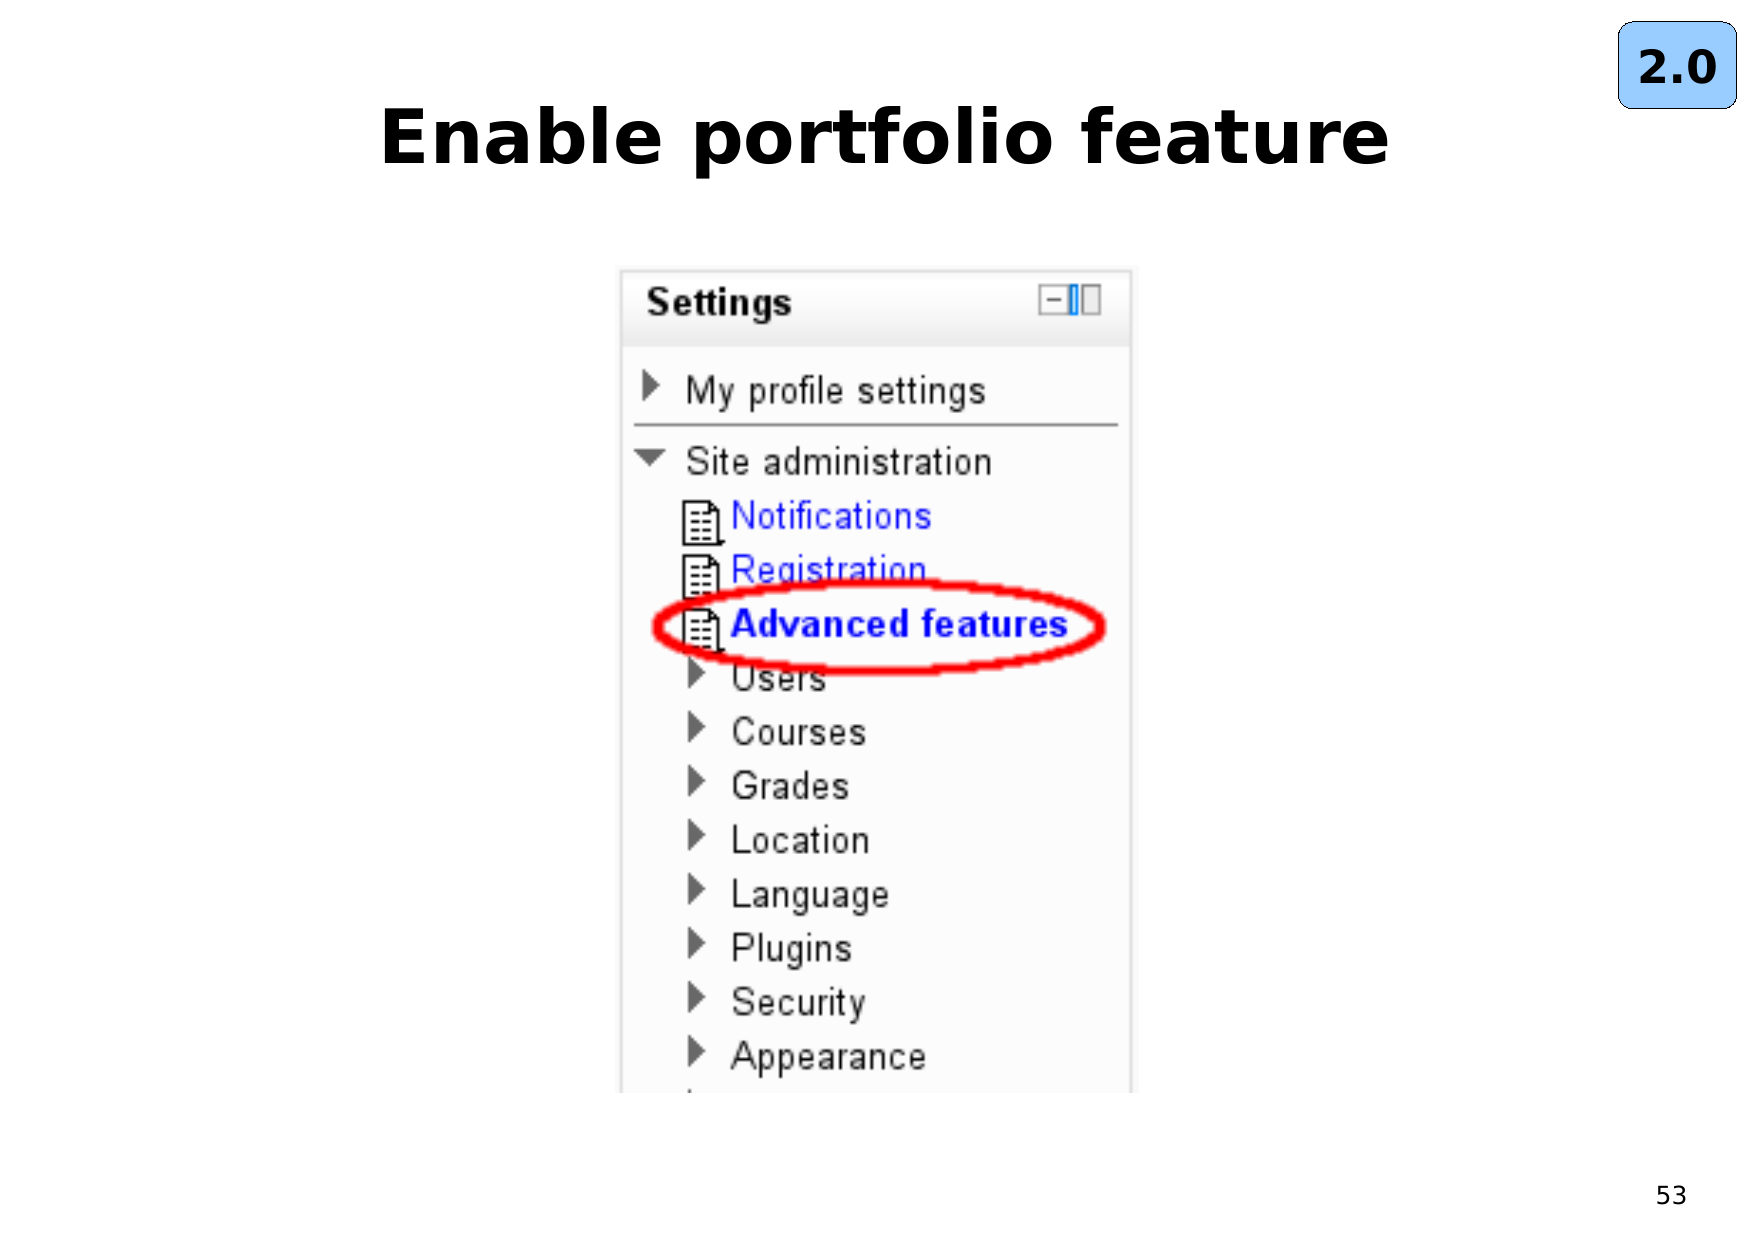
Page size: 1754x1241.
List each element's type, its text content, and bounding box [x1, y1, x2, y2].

picture [615, 265, 1139, 1093]
text_box 2.0 [1618, 21, 1737, 109]
title Enable portfolio feature [59, 50, 1713, 227]
